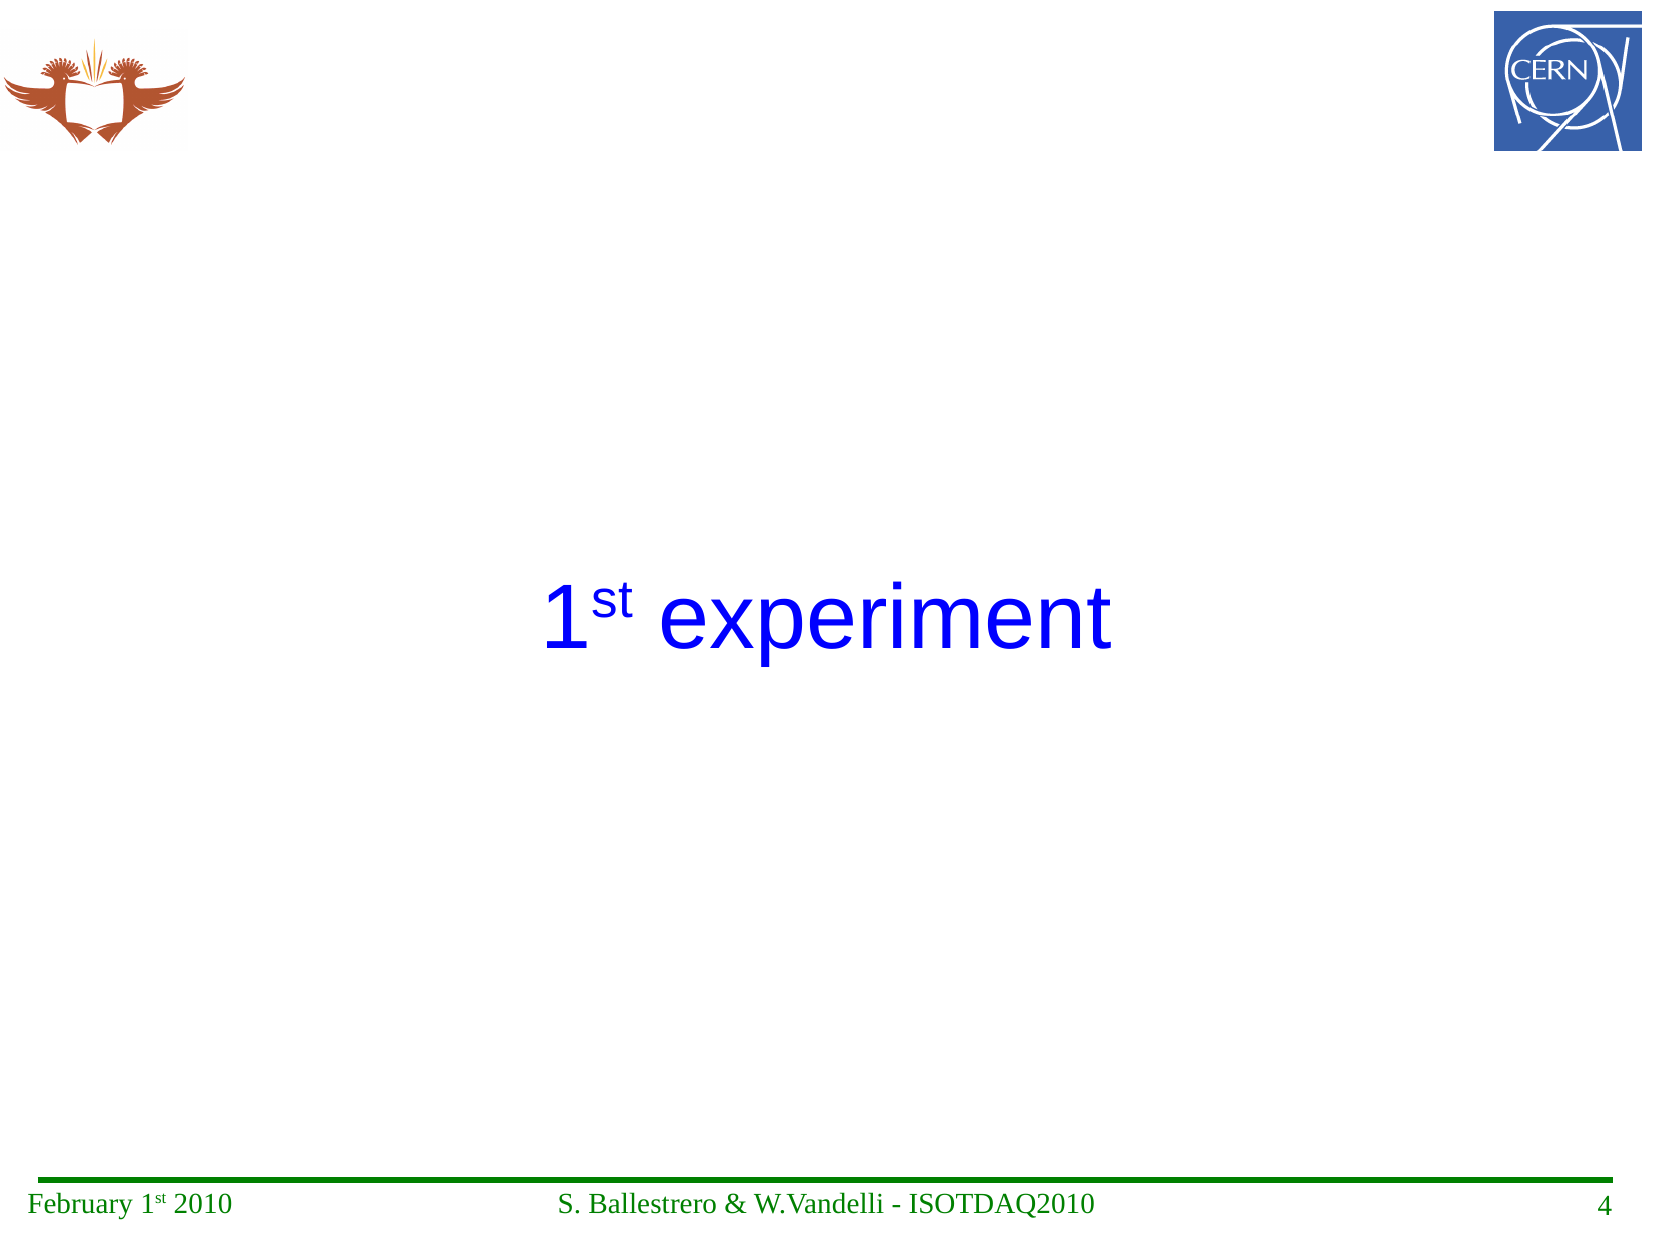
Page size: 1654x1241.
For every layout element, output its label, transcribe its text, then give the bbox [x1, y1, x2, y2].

subtitle 1st experiment [82, 207, 1571, 1027]
picture [0, 29, 188, 151]
picture [1494, 11, 1642, 151]
